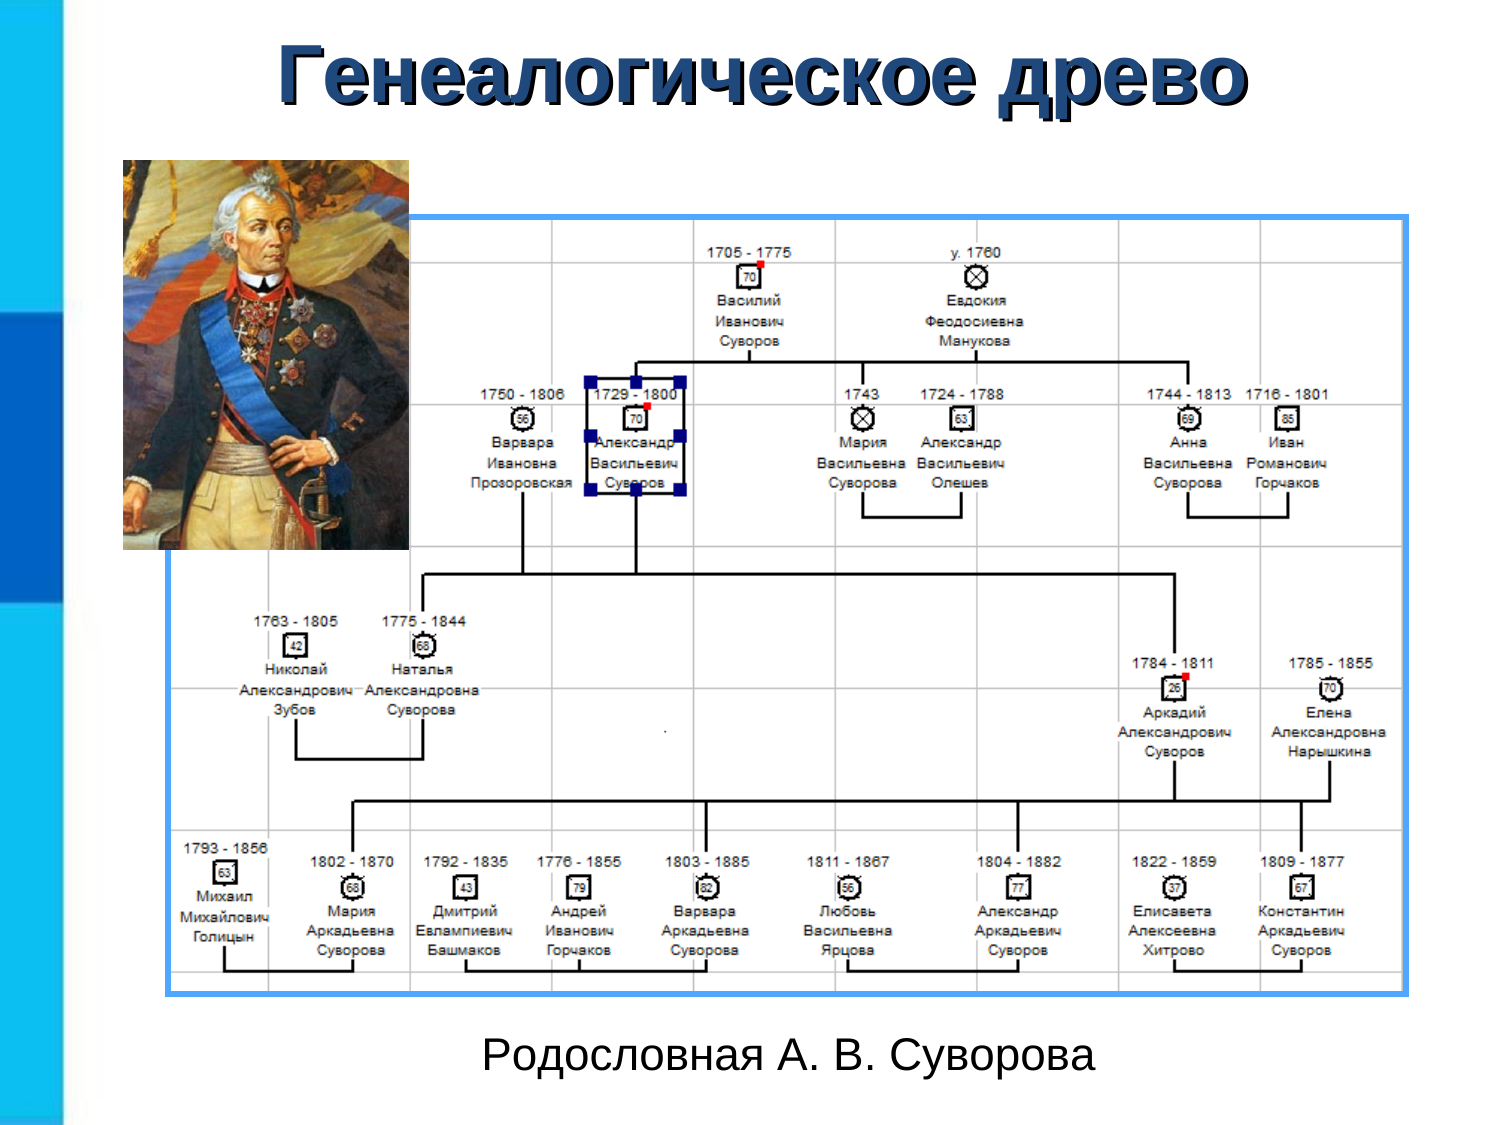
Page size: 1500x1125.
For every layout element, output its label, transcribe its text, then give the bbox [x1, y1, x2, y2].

text_box Родословная А. В. Суворова [88, 1023, 1430, 1089]
text_box Генеалогическое древо [123, 31, 1425, 126]
picture [0, 0, 1500, 1125]
